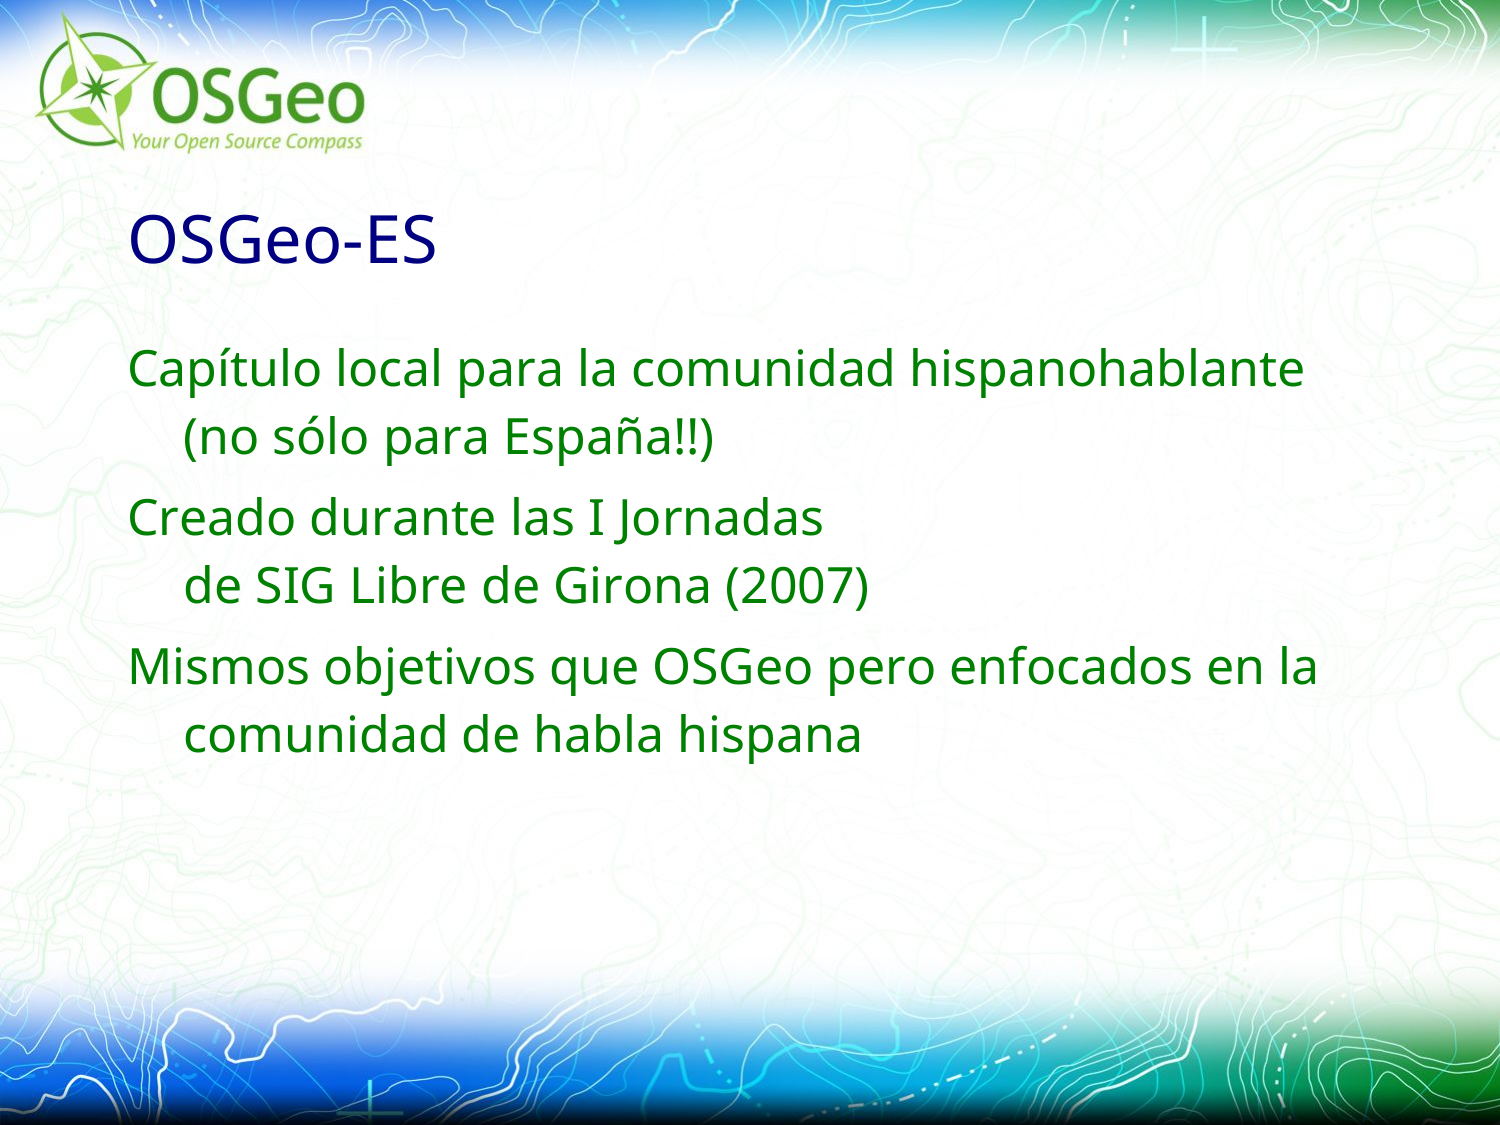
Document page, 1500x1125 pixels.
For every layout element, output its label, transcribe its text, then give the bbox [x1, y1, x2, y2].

title OSGeo-ES [112, 179, 1388, 296]
list Capítulo local para la comunidad hispanohablante (no sólo para España!!) Creado durante las I Jornadas de SIG Libre de Girona (2007) Mismos objetivos que OSGeo pero enfocados en la comunidad de habla hispana [112, 324, 1388, 1068]
picture [0, 0, 1500, 1125]
